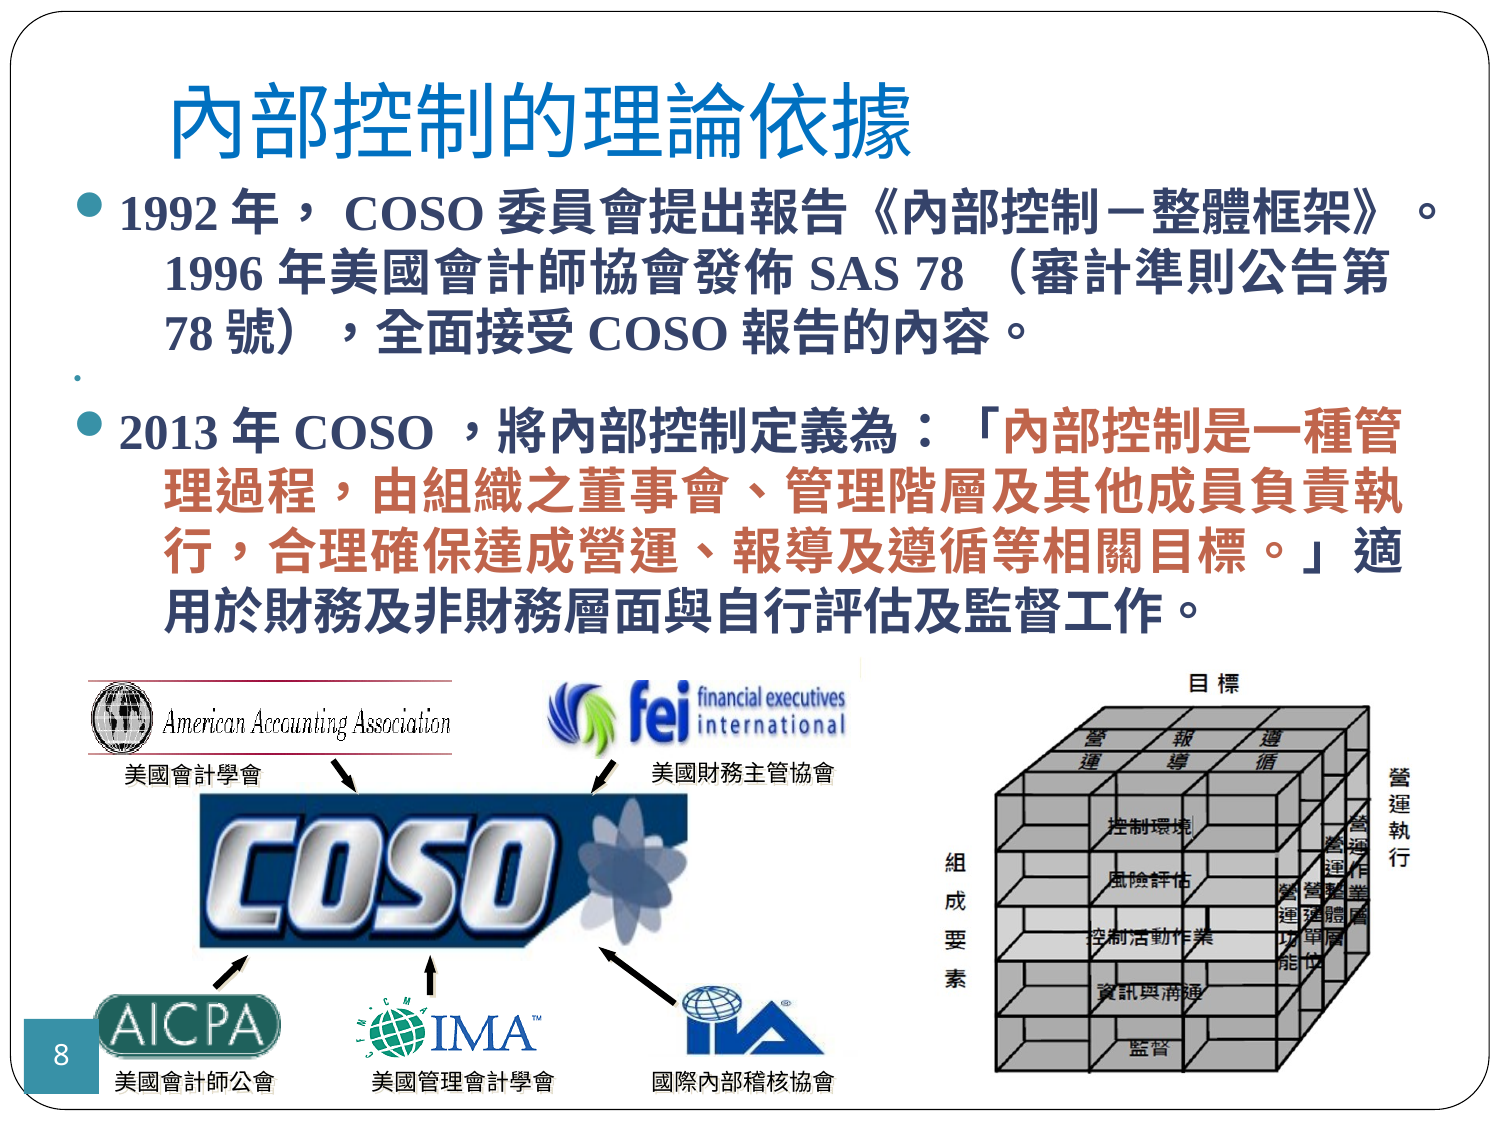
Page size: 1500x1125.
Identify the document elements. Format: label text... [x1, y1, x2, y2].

picture [192, 782, 696, 961]
text_box 美國會計學會 [97, 753, 289, 796]
title 內部控制的理論依據 [150, 45, 1426, 185]
picture [630, 644, 1439, 1099]
picture [88, 680, 452, 755]
text_box 美國會計師公會 [100, 1060, 291, 1103]
text_box 國際內部稽核協會 [636, 1060, 851, 1102]
picture [542, 680, 854, 759]
text_box 8 [23, 1018, 99, 1094]
picture [350, 986, 547, 1060]
list 1992年，COSO委員會提出報告《內部控制－整體框架》。1996年美國會計師協會發佈SAS 78（審計準則公告第78號），全面接受COSO報告的內容。 2013年COSO，將內部控制定義為：「內部控制是一種管理過程，由組織之董事會、管理階層及其他成員負責執行，合理確保達成營運、報導及遵循等相關目標。」適用於財務及非財務層面與自行評估及監督工作。 [58, 172, 1419, 923]
text_box 美國管理會計學會 [314, 1060, 613, 1102]
picture [88, 994, 284, 1065]
text_box 美國財務主管協會 [636, 751, 851, 794]
